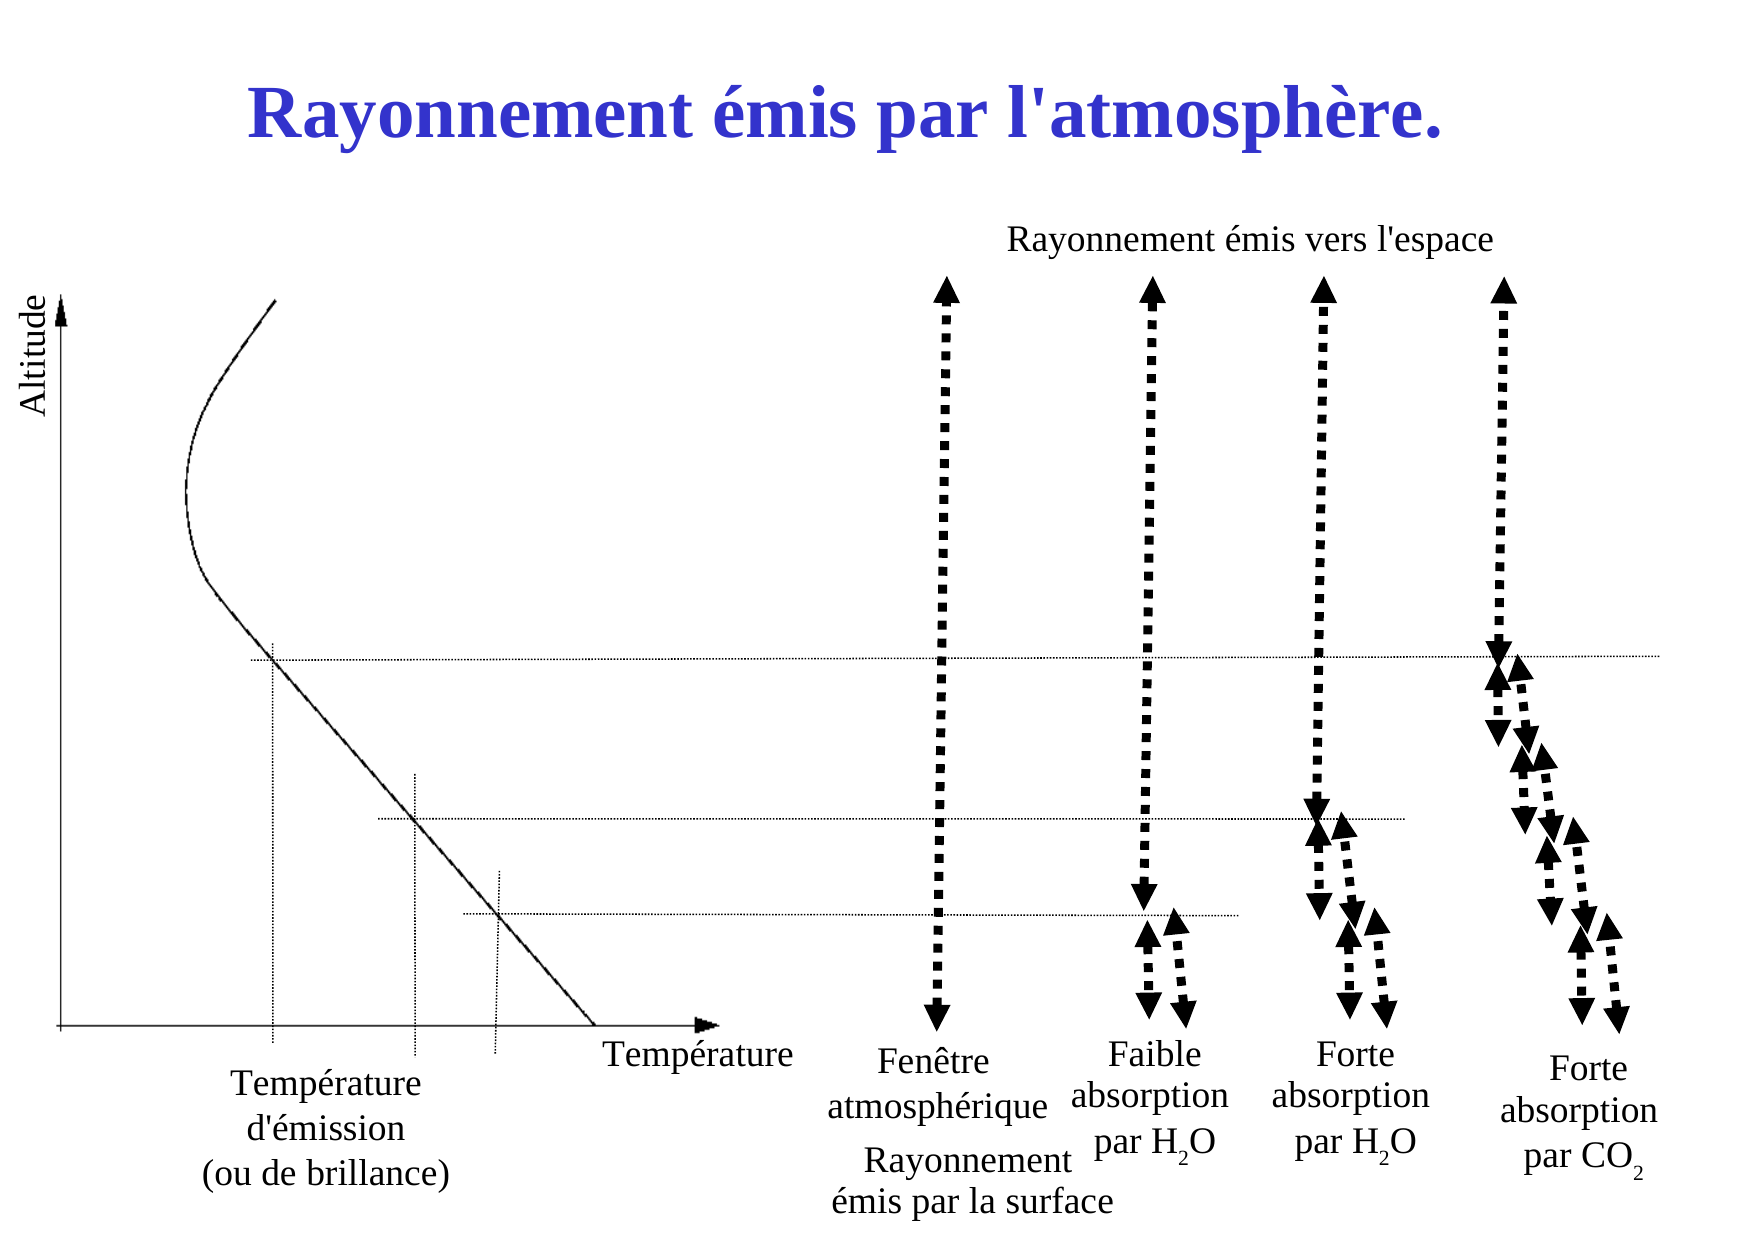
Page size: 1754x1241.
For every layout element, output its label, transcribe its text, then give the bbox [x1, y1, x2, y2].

text_box Altitude [11, 216, 53, 418]
text_box Faible absorption par H2O [1045, 1032, 1246, 1171]
text_box Température [602, 1033, 803, 1075]
text_box Forte absorption par H2O [1246, 1032, 1466, 1171]
text_box Fenêtre atmosphérique [822, 1040, 1045, 1127]
text_box Rayonnement émis par la surface [806, 1138, 1140, 1222]
picture [54, 293, 722, 1035]
title Rayonnement émis par l'atmosphère. [66, 6, 1626, 218]
text_box Température d'émission (ou de brillance) [197, 1062, 455, 1194]
text_box Forte absorption par CO2 [1463, 1047, 1705, 1185]
text_box Rayonnement émis vers l'espace [1006, 217, 1604, 260]
